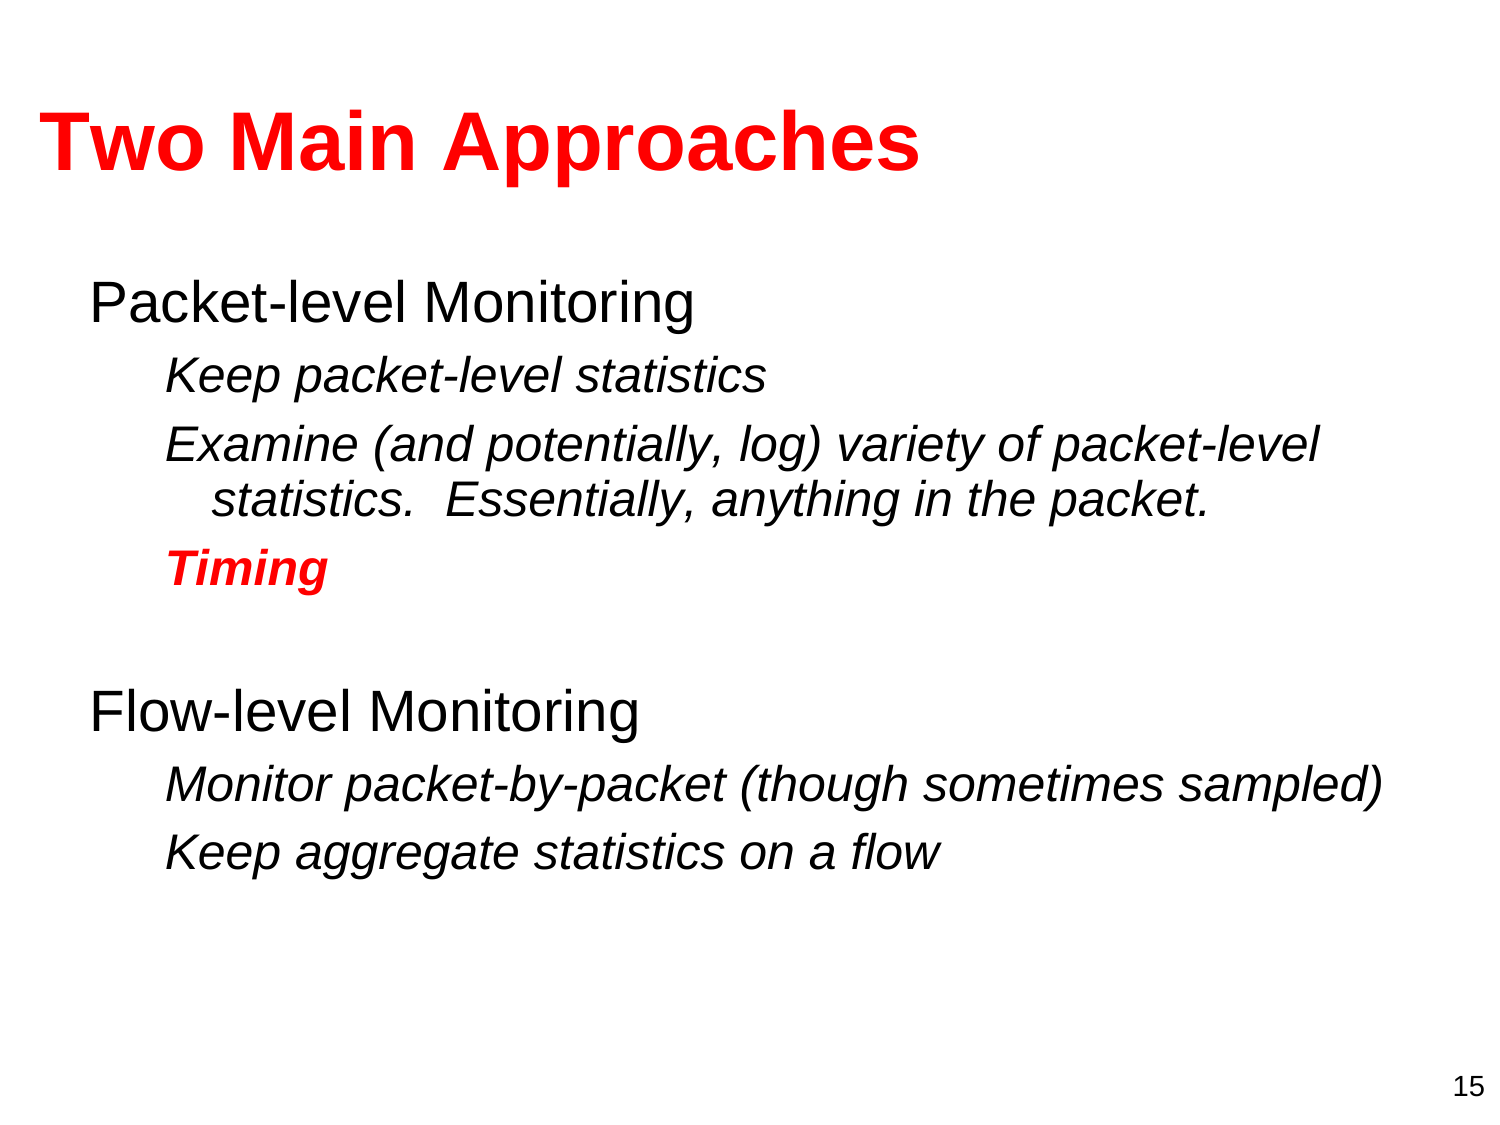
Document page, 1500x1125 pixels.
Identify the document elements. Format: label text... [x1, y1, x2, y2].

title Two Main Approaches [24, 47, 1463, 236]
list Packet-level Monitoring Keep packet-level statistics Examine (and potentially, log) variety of packet-level statistics. Essentially, anything in the packet. Timing Flow-level Monitoring Monitor packet-by-packet (though sometimes sampled) Keep aggregate statistics on a flow [75, 262, 1426, 1014]
